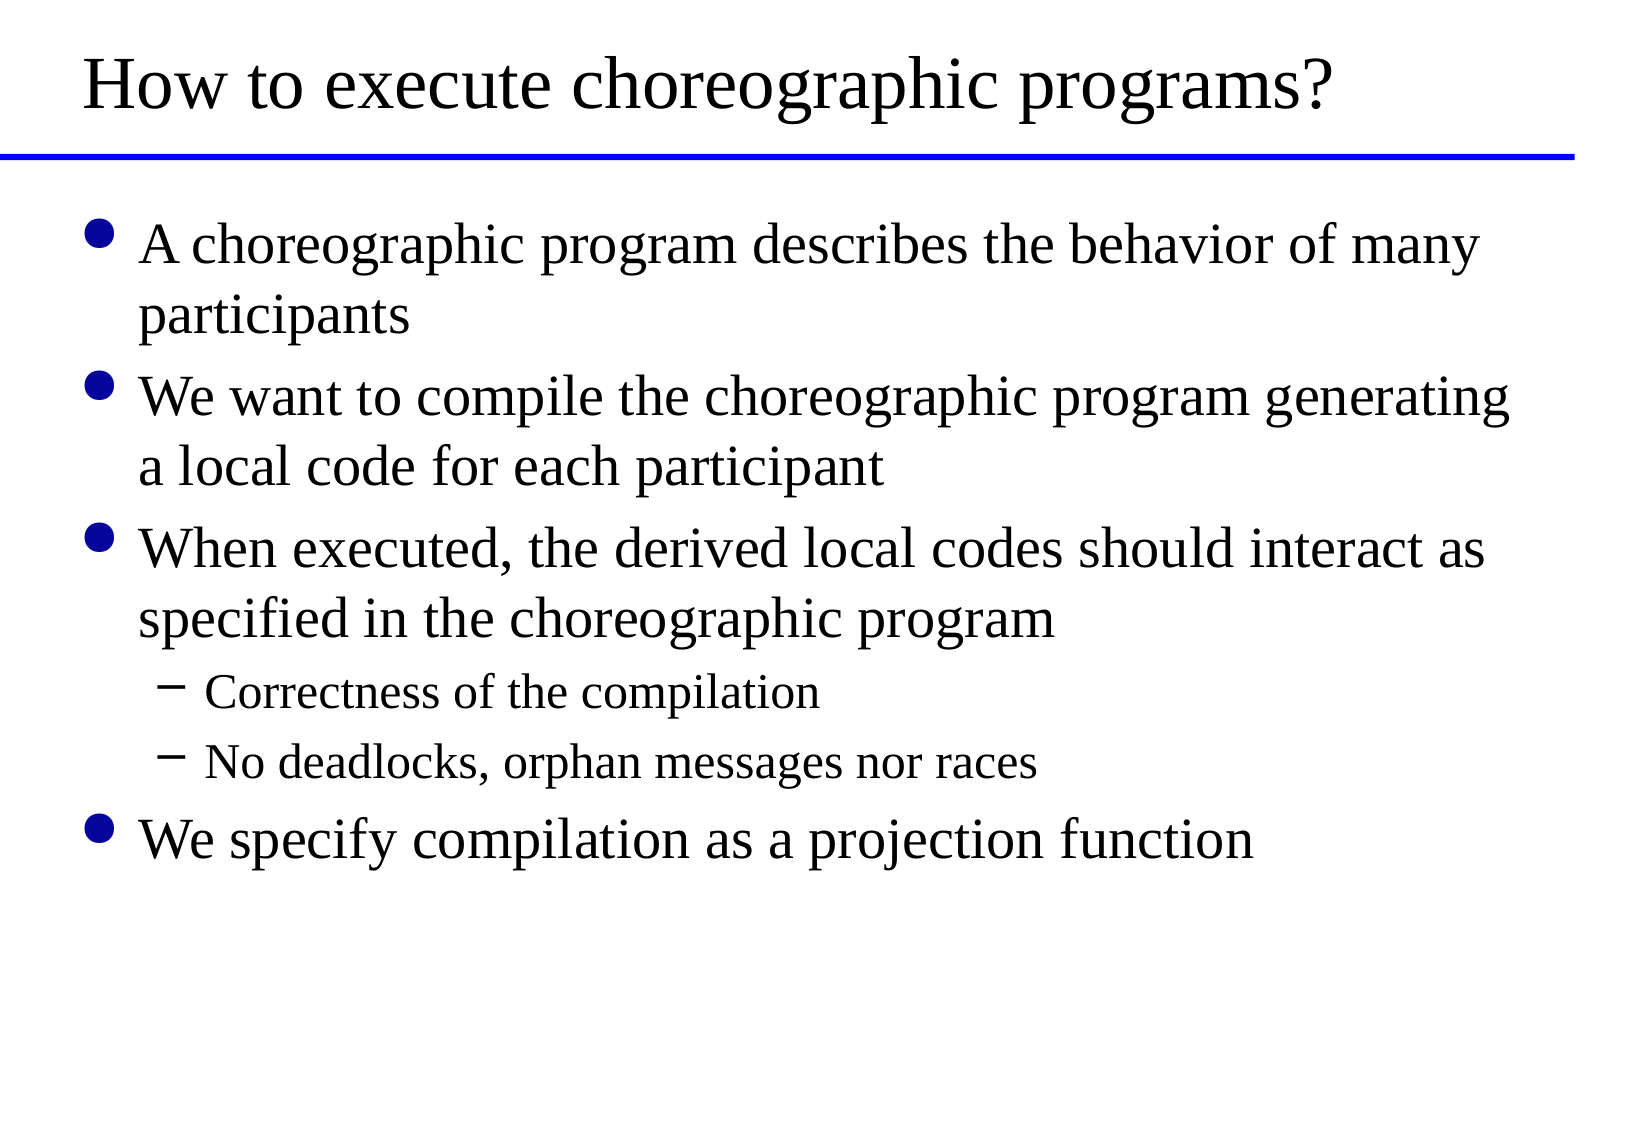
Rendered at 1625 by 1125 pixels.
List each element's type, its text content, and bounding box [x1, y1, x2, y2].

title How to execute choreographic programs? [67, 27, 1544, 131]
list A choreographic program describes the behavior of many participants We want to compile the choreographic program generating a local code for each participant When executed, the derived local codes should interact as specified in the choreographic program Correctness of the compilation No deadlocks, orphan messages nor races We specify compilation as a projection function [67, 198, 1546, 1061]
